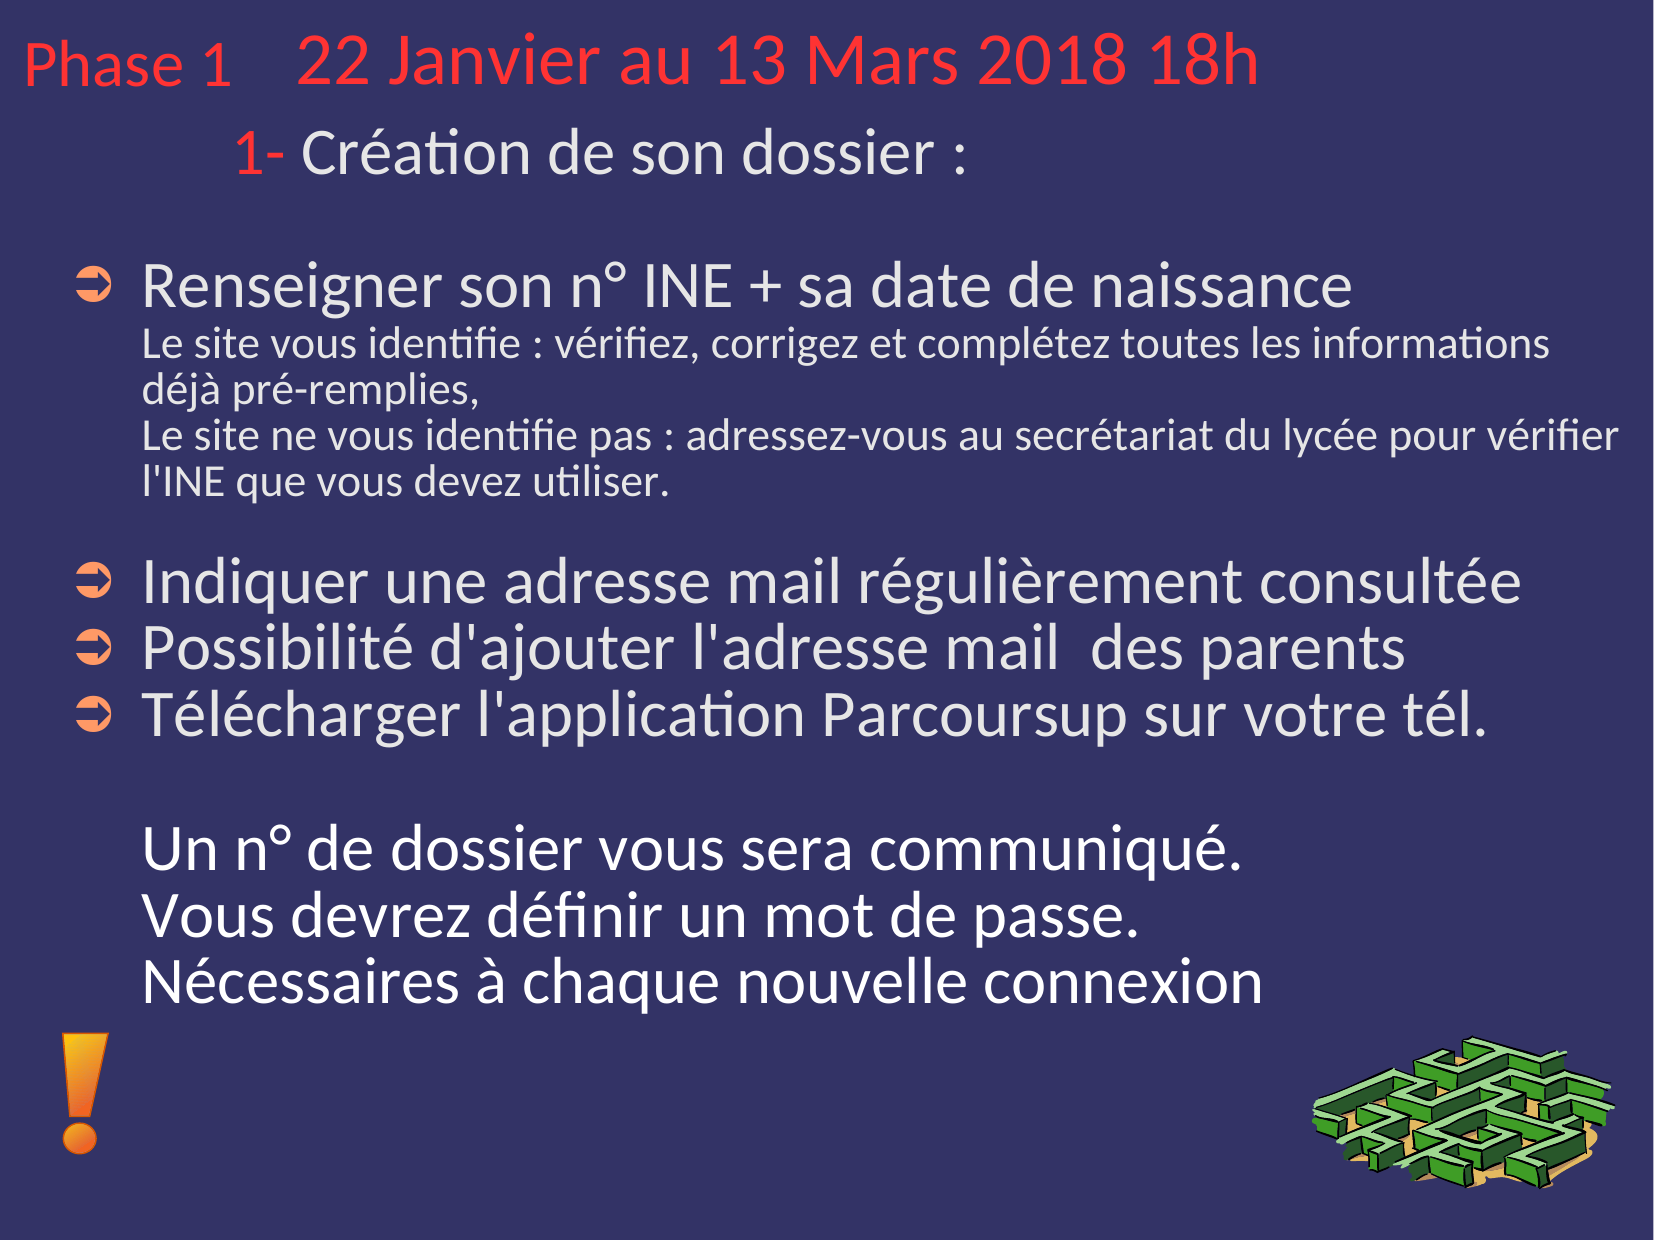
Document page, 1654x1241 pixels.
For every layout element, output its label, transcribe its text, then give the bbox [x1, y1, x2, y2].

title Phase 1 [23, 0, 1630, 222]
picture [0, 1003, 178, 1182]
text_box 22 Janvier au 13 Mars 2018 18h [281, 20, 1276, 113]
list 1- Création de son dossier : Renseigner son n° INE + sa date de naissance Le site vous identifie : vérifiez, corrigez et complétez toutes les informations déjà pré-remplies, Le site ne vous identifie pas : adressez-vous au secrétariat du lycée pour vérifier l'INE que vous devez utiliser. Indiquer une adresse mail régulièrement consultée Possibilité d'ajouter l'adresse mail des parents Télécharger l'application Parcoursup sur votre tél. Un n° de dossier vous sera communiqué. Vous devrez définir un mot de passe. Nécessaires à chaque nouvelle connexion [59, 124, 1630, 1241]
